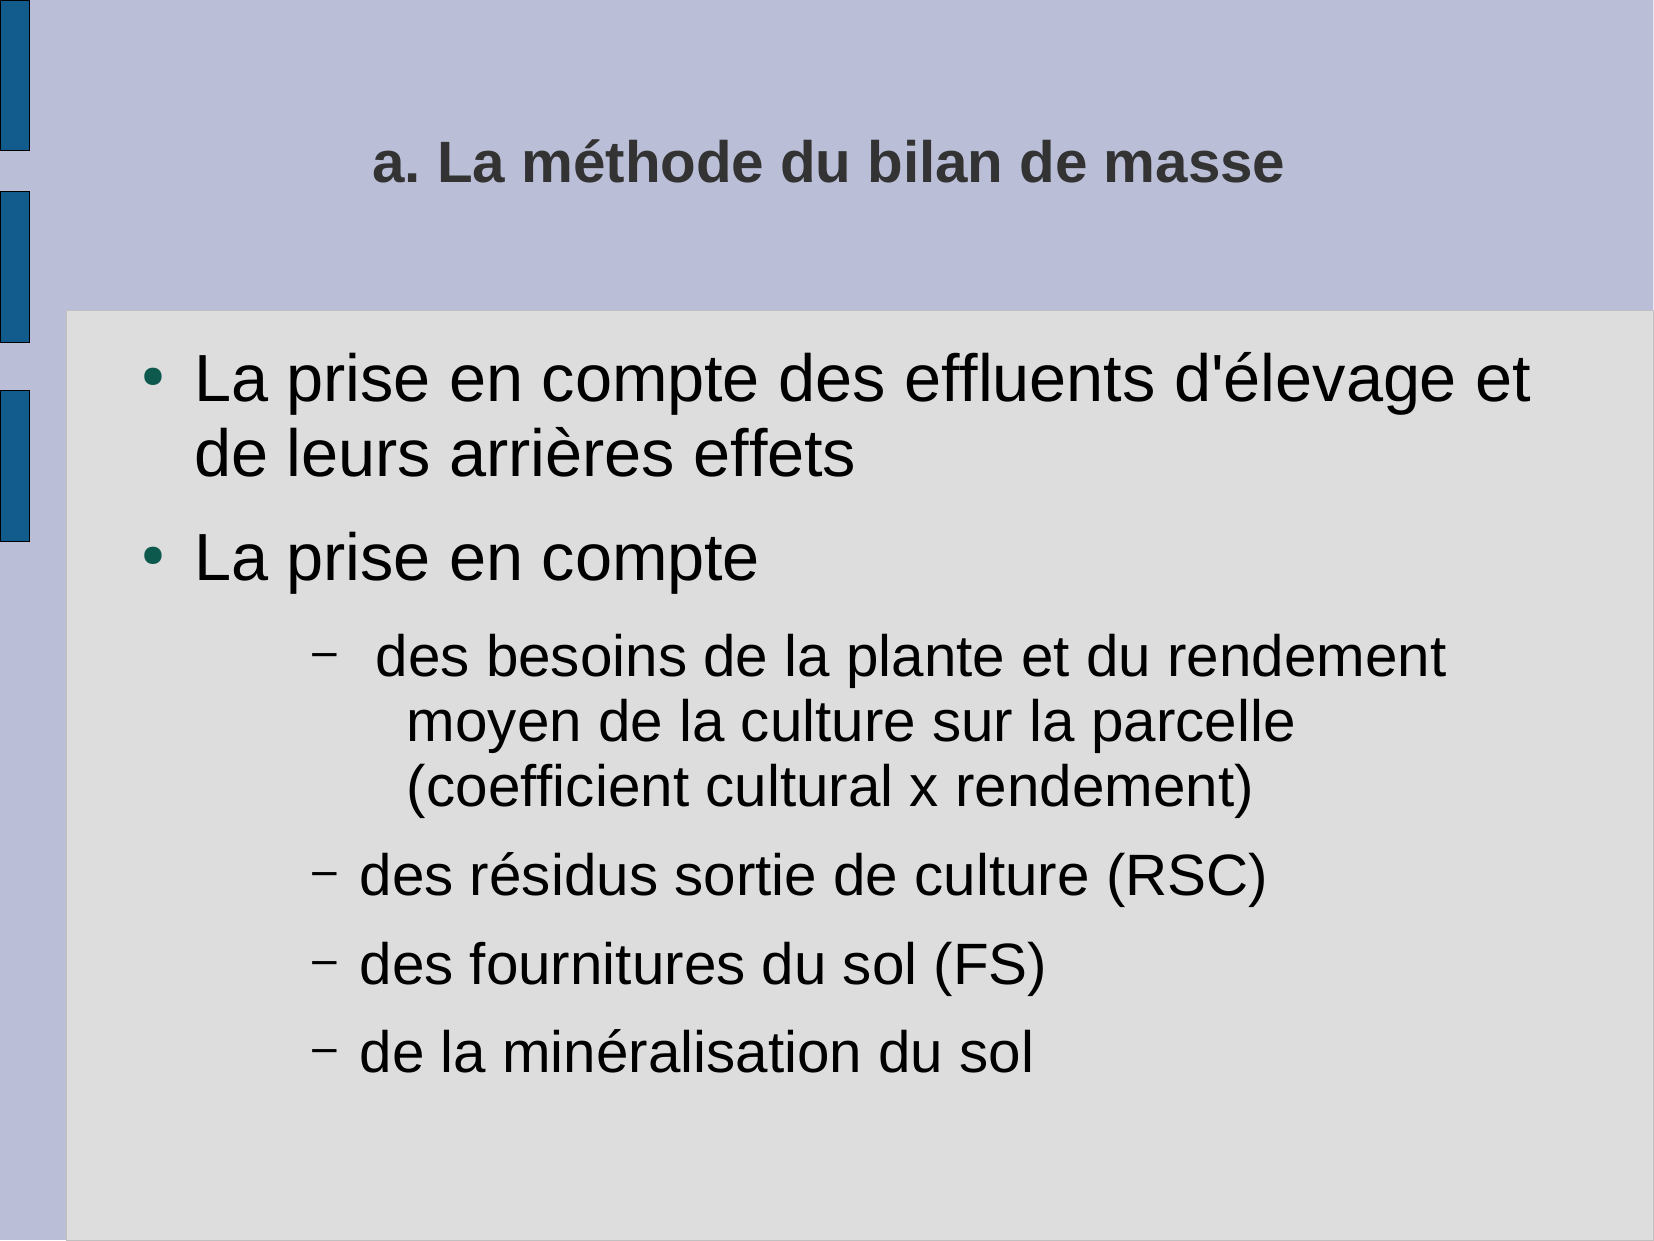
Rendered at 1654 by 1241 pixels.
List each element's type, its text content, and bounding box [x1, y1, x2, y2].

title a. La méthode du bilan de masse [123, 59, 1536, 267]
list La prise en compte des effluents d'élevage et de leurs arrières effets La prise en compte des besoins de la plante et du rendement moyen de la culture sur la parcelle (coefficient cultural x rendement) des résidus sortie de culture (RSC) des fournitures du sol (FS) de la minéralisation du sol [123, 340, 1536, 1123]
